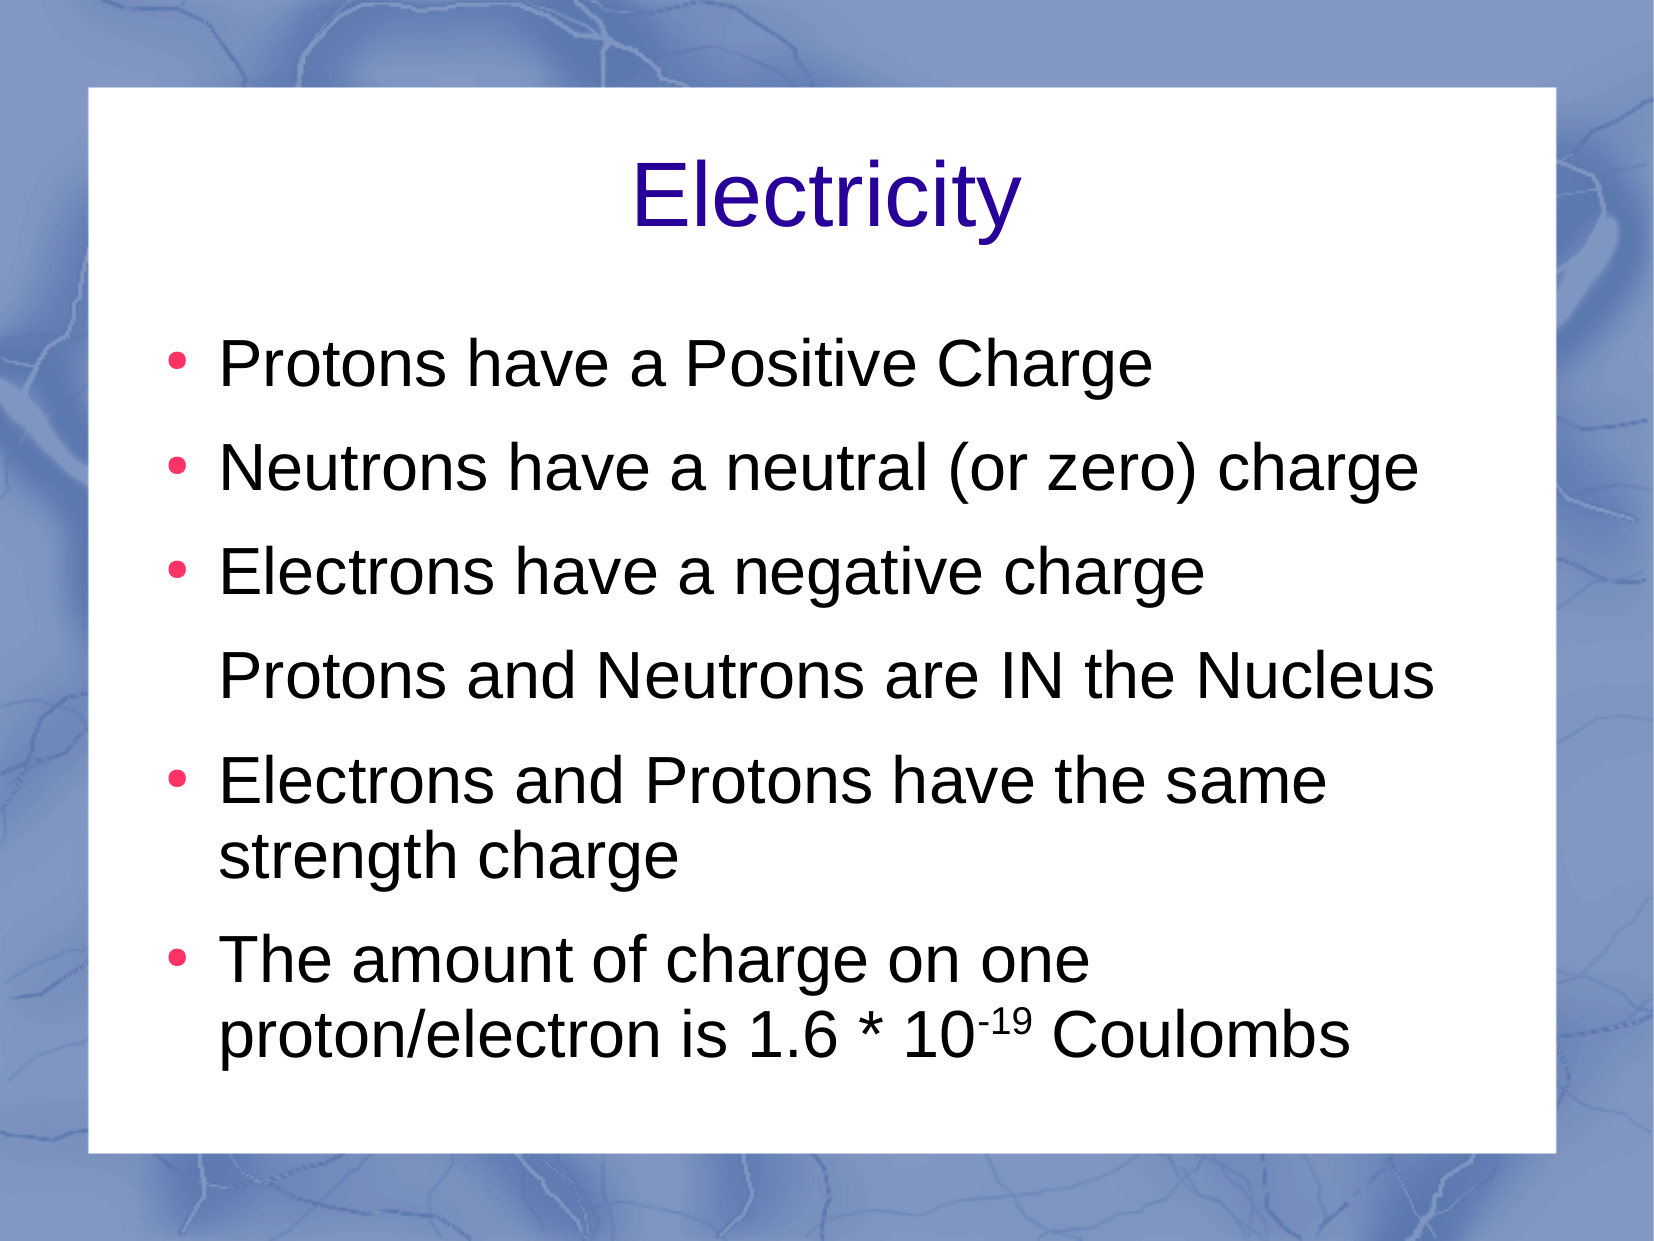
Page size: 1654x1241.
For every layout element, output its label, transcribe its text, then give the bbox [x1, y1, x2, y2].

title Electricity [118, 98, 1536, 291]
picture [0, 0, 1654, 1241]
list Protons have a Positive Charge Neutrons have a neutral (or zero) charge Electrons have a negative charge Protons and Neutrons are IN the Nucleus Electrons and Protons have the same strength charge The amount of charge on one proton/electron is 1.6 * 10-19 Coulombs [147, 325, 1506, 1126]
